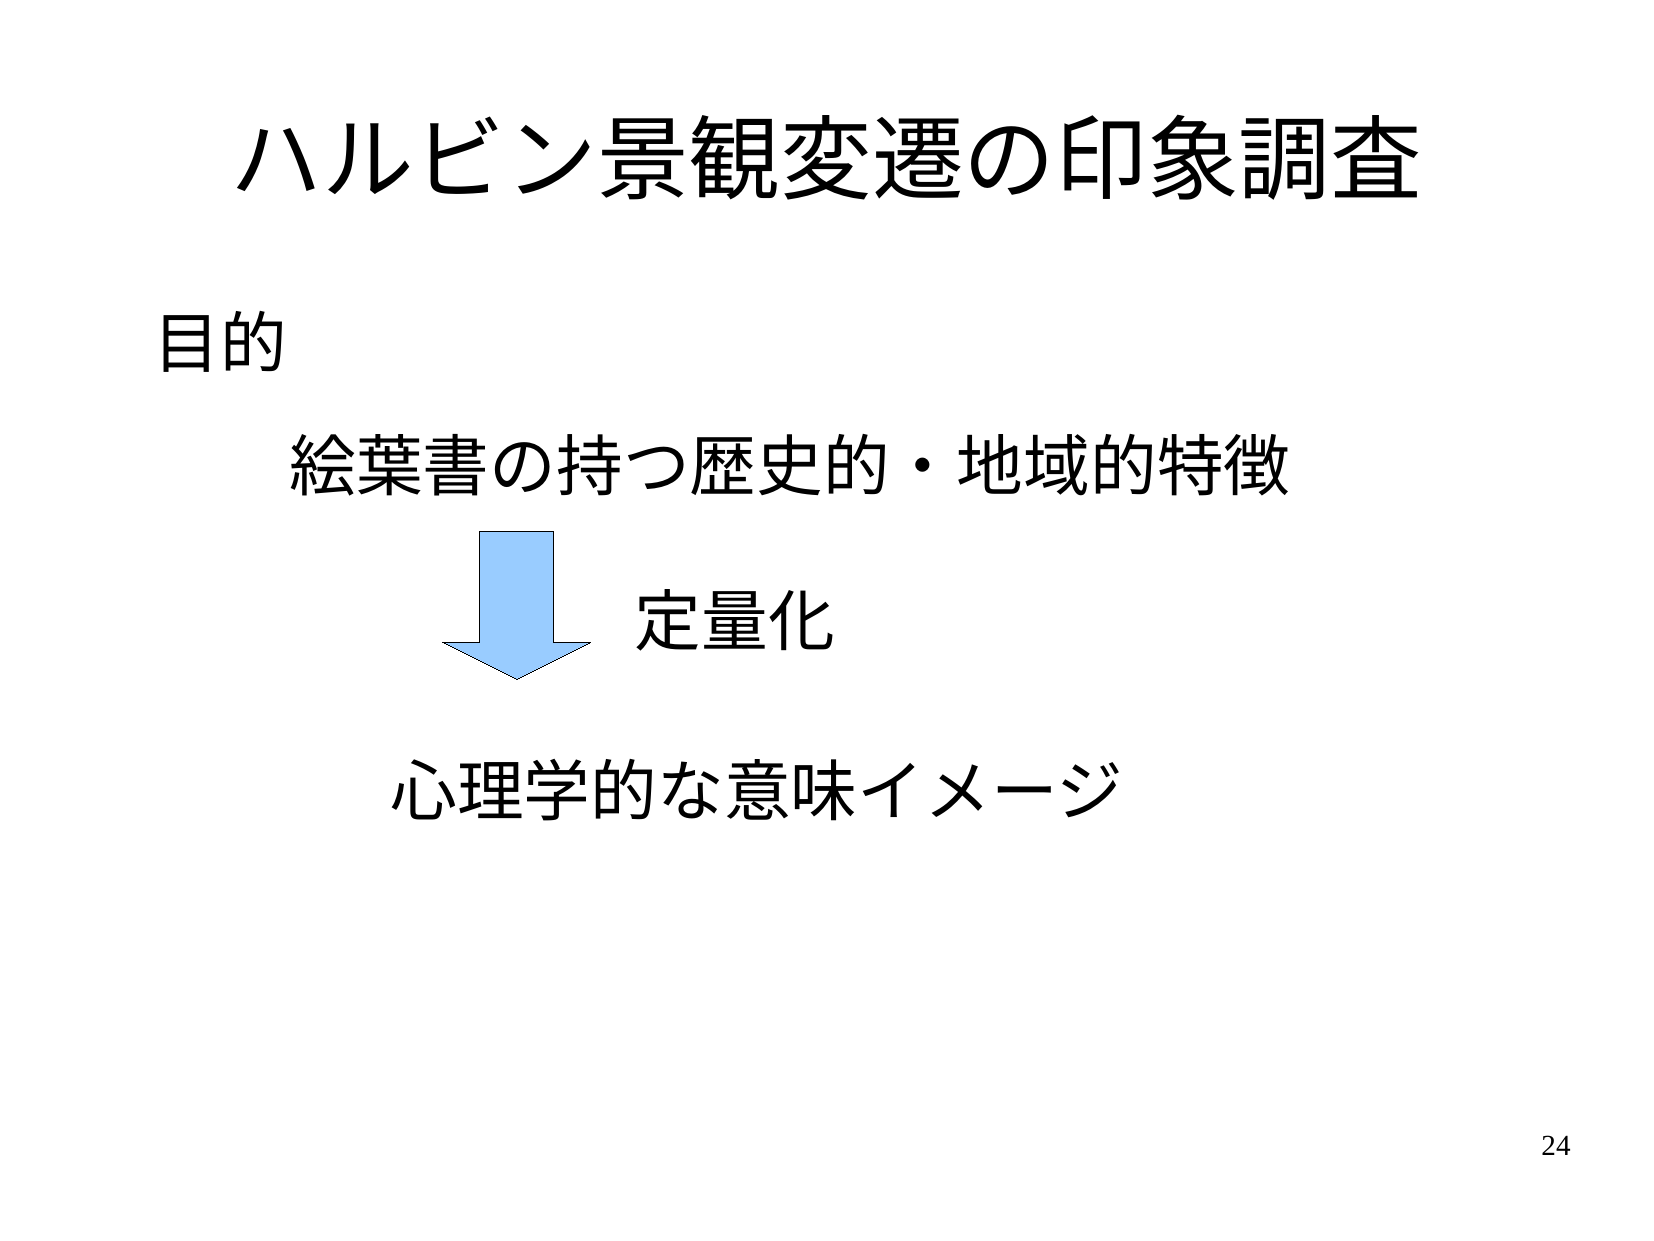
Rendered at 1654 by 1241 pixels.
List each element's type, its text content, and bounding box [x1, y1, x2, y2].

title ハルビン景観変遷の印象調査 [82, 49, 1571, 257]
text_box 心理学的な意味イメージ [366, 738, 1152, 806]
text_box 絵葉書の持つ歴史的・地域的特徴 [265, 413, 1320, 481]
list 目的 [82, 290, 1571, 1109]
text_box 定量化 [620, 561, 916, 643]
text_box [442, 531, 591, 680]
